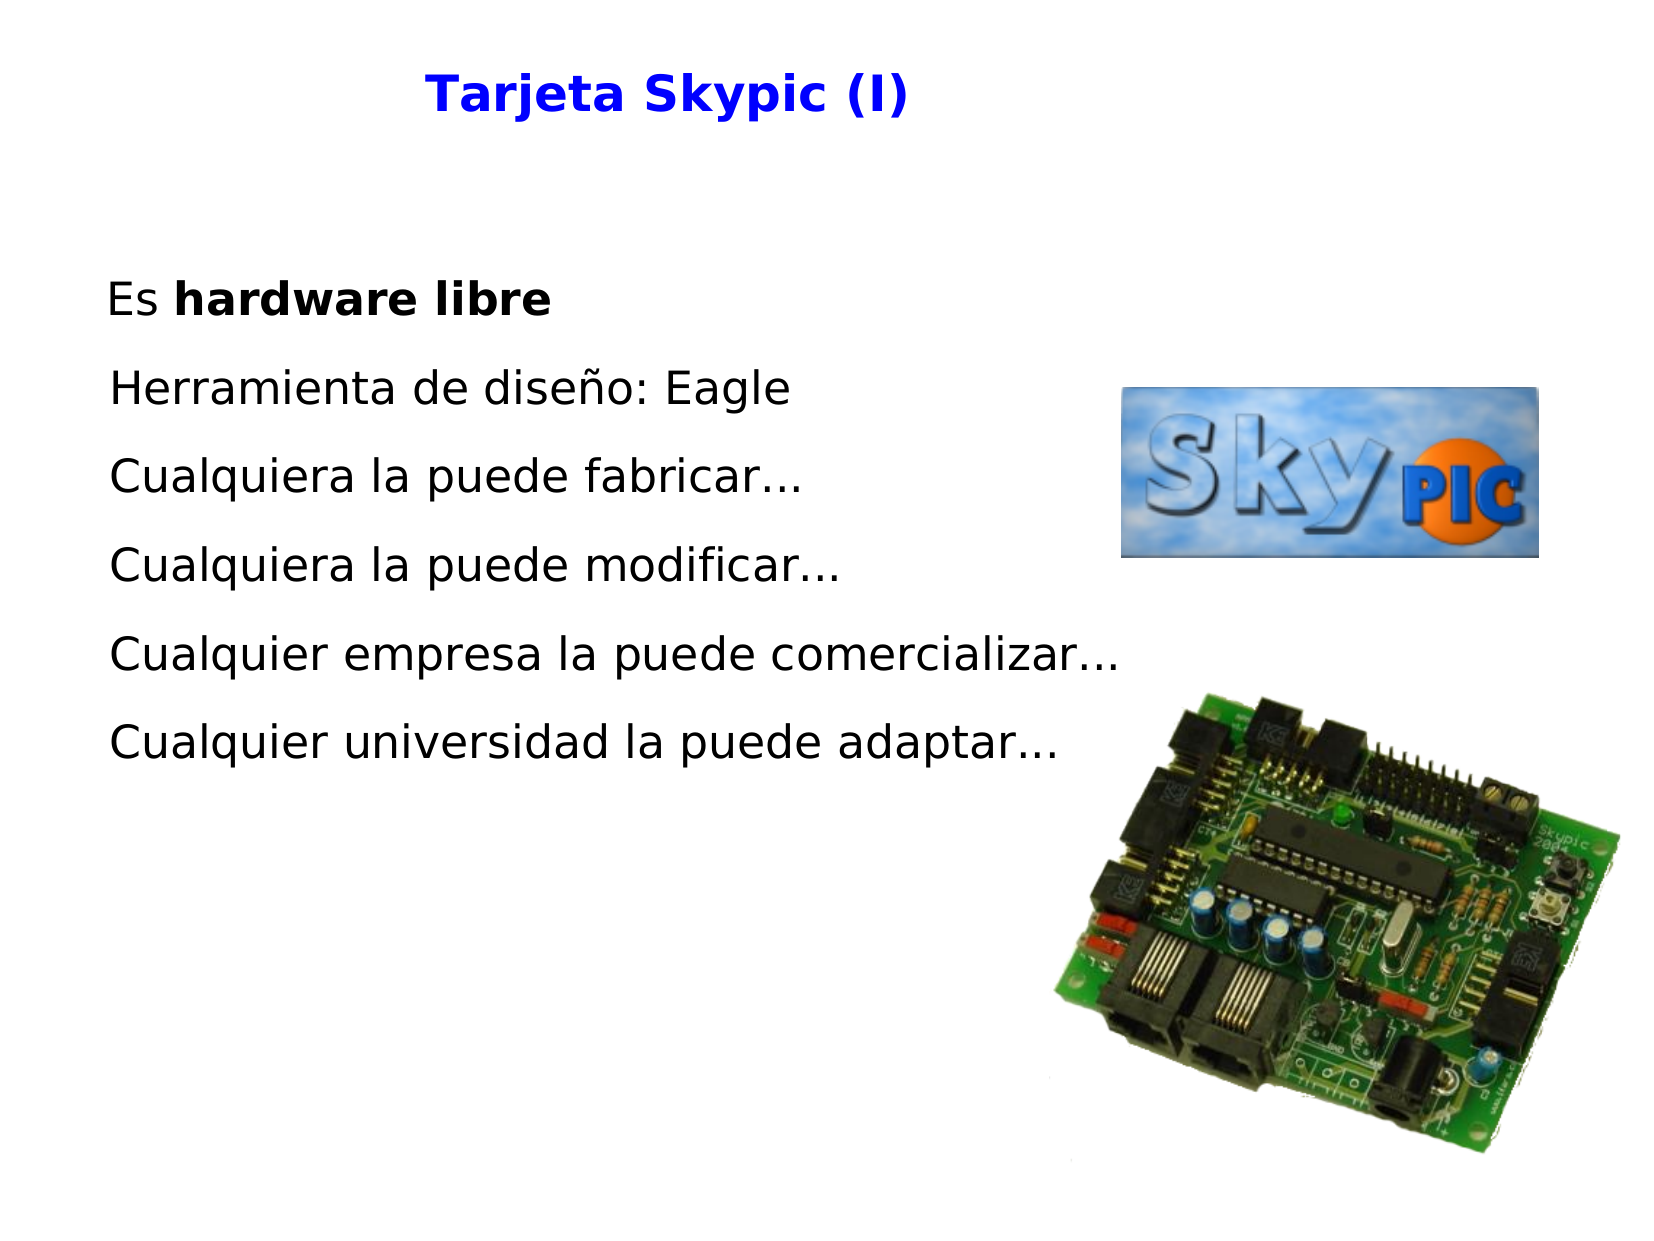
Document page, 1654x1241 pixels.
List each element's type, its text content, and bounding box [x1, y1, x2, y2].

text_box Tarjeta Skypic (I) [410, 57, 916, 131]
text_box Es hardware libre Herramienta de diseño: Eagle Cualquiera la puede fabricar... Cualquiera la puede modificar... Cualquier empresa la puede comercializar... Cualquier universidad la puede adaptar... [79, 265, 1134, 778]
picture [1049, 689, 1654, 1163]
picture [1134, 387, 1539, 558]
